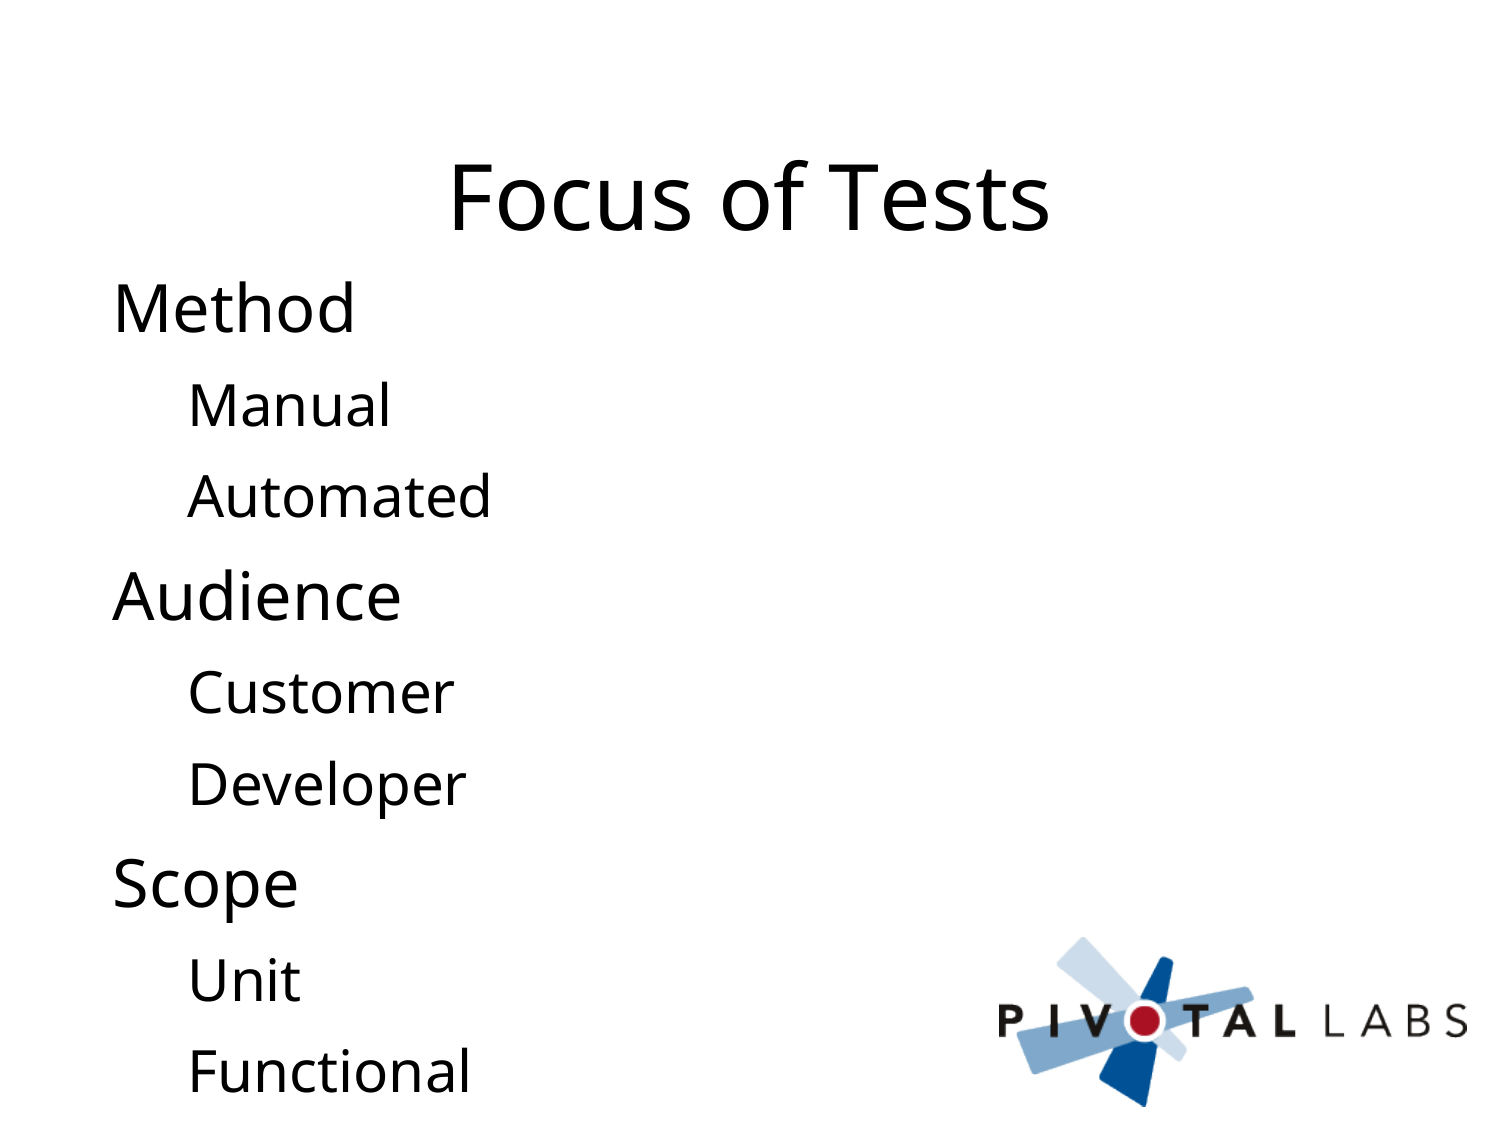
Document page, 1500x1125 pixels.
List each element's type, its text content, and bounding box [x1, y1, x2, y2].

picture [1388, 937, 1467, 1107]
title Focus of Tests [112, 76, 1388, 262]
text_box [262, 257, 293, 328]
list Method Manual Automated Audience Customer Developer Scope Unit Functional Integration [112, 262, 1388, 1114]
